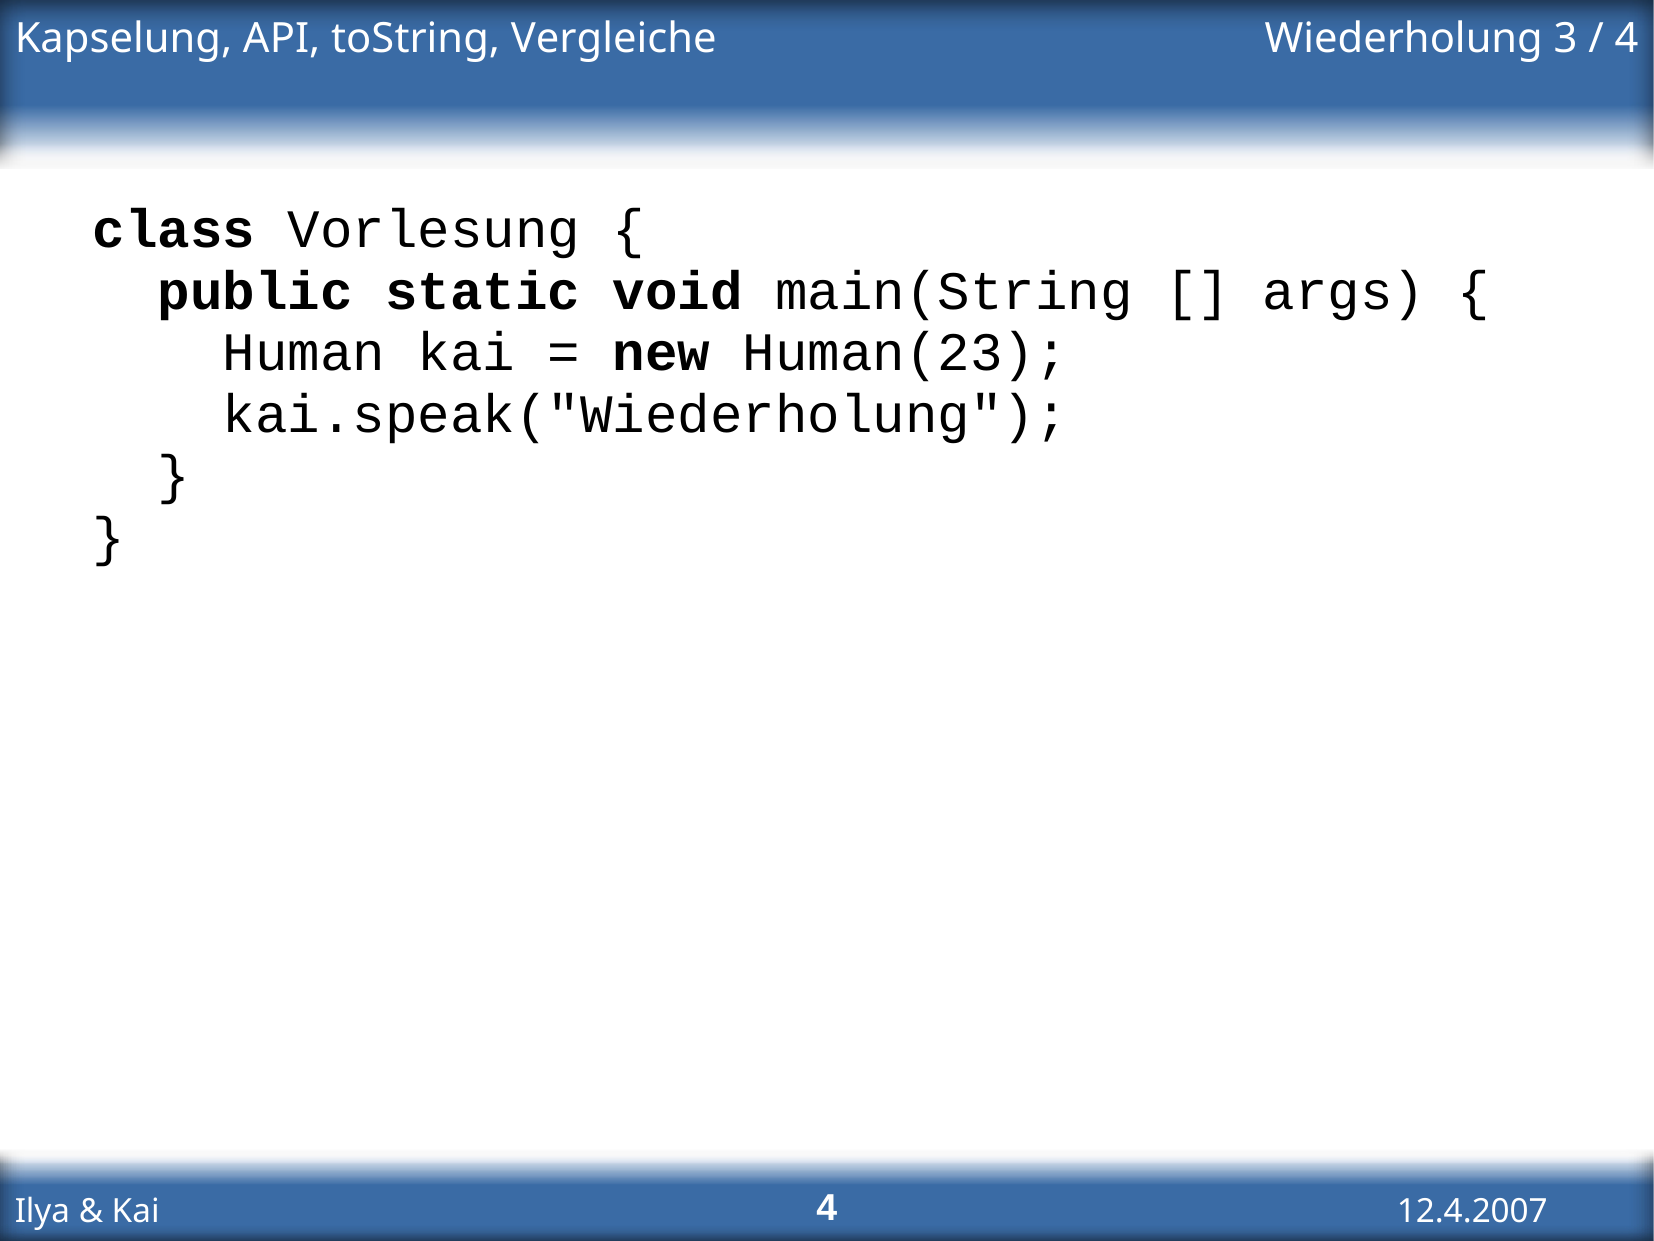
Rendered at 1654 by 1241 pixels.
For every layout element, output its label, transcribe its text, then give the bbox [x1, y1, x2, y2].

text_box Wiederholung 3 / 4 [1226, 0, 1654, 73]
picture [0, 0, 1654, 169]
text_box class Vorlesung { public static void main(String [] args) { Human kai = new Human(23); kai.speak("Wiederholung"); } } [78, 195, 1652, 607]
picture [0, 1149, 1654, 1241]
